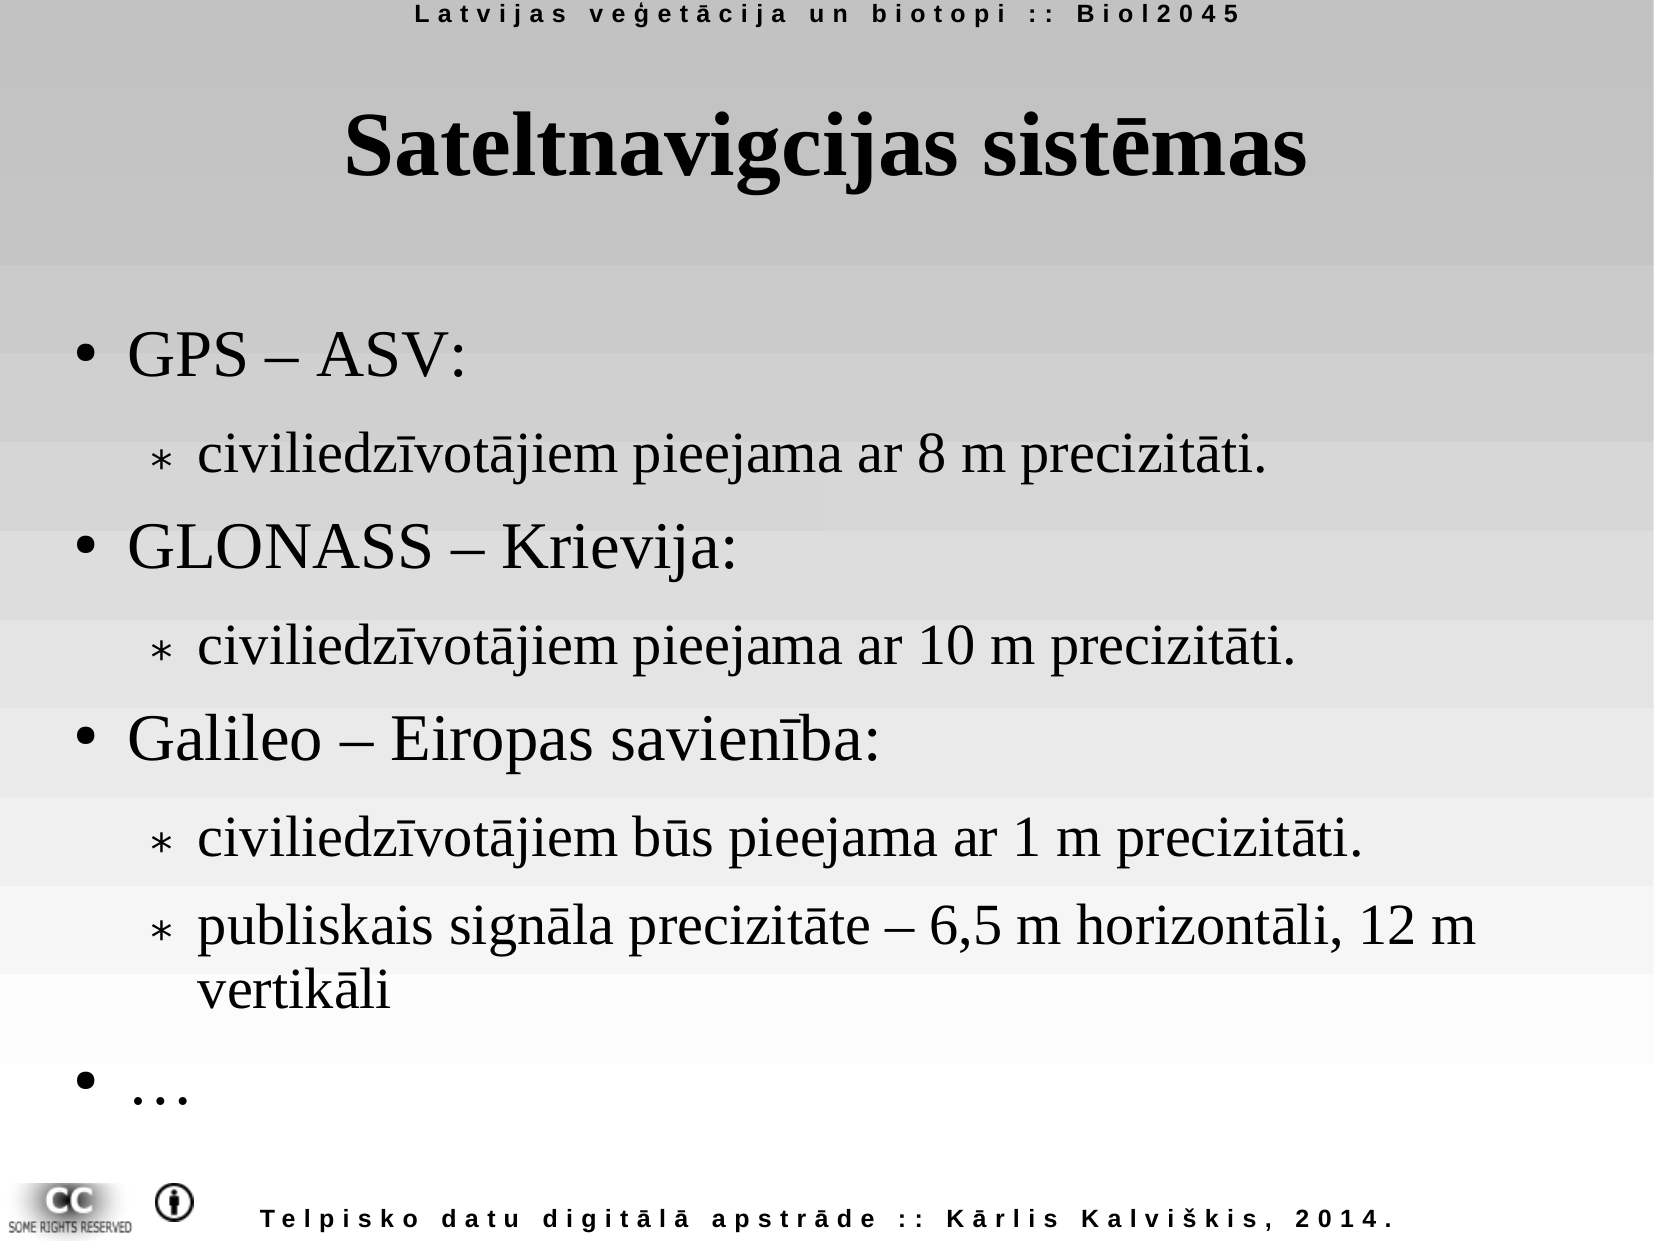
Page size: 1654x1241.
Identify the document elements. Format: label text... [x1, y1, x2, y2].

title Sateltnavigcijas sistēmas [0, 1, 1654, 287]
picture [0, 287, 1654, 1241]
list GPS – ASV: civiliedzīvotājiem pieejama ar 8 m precizitāti. GLONASS – Krievija: civiliedzīvotājiem pieejama ar 10 m precizitāti. Galileo – Eiropas savienība: civiliedzīvotājiem būs pieejama ar 1 m precizitāti. publiskais signāla precizitāte – 6,5 m horizontāli, 12 m vertikāli … [56, 317, 1600, 1175]
